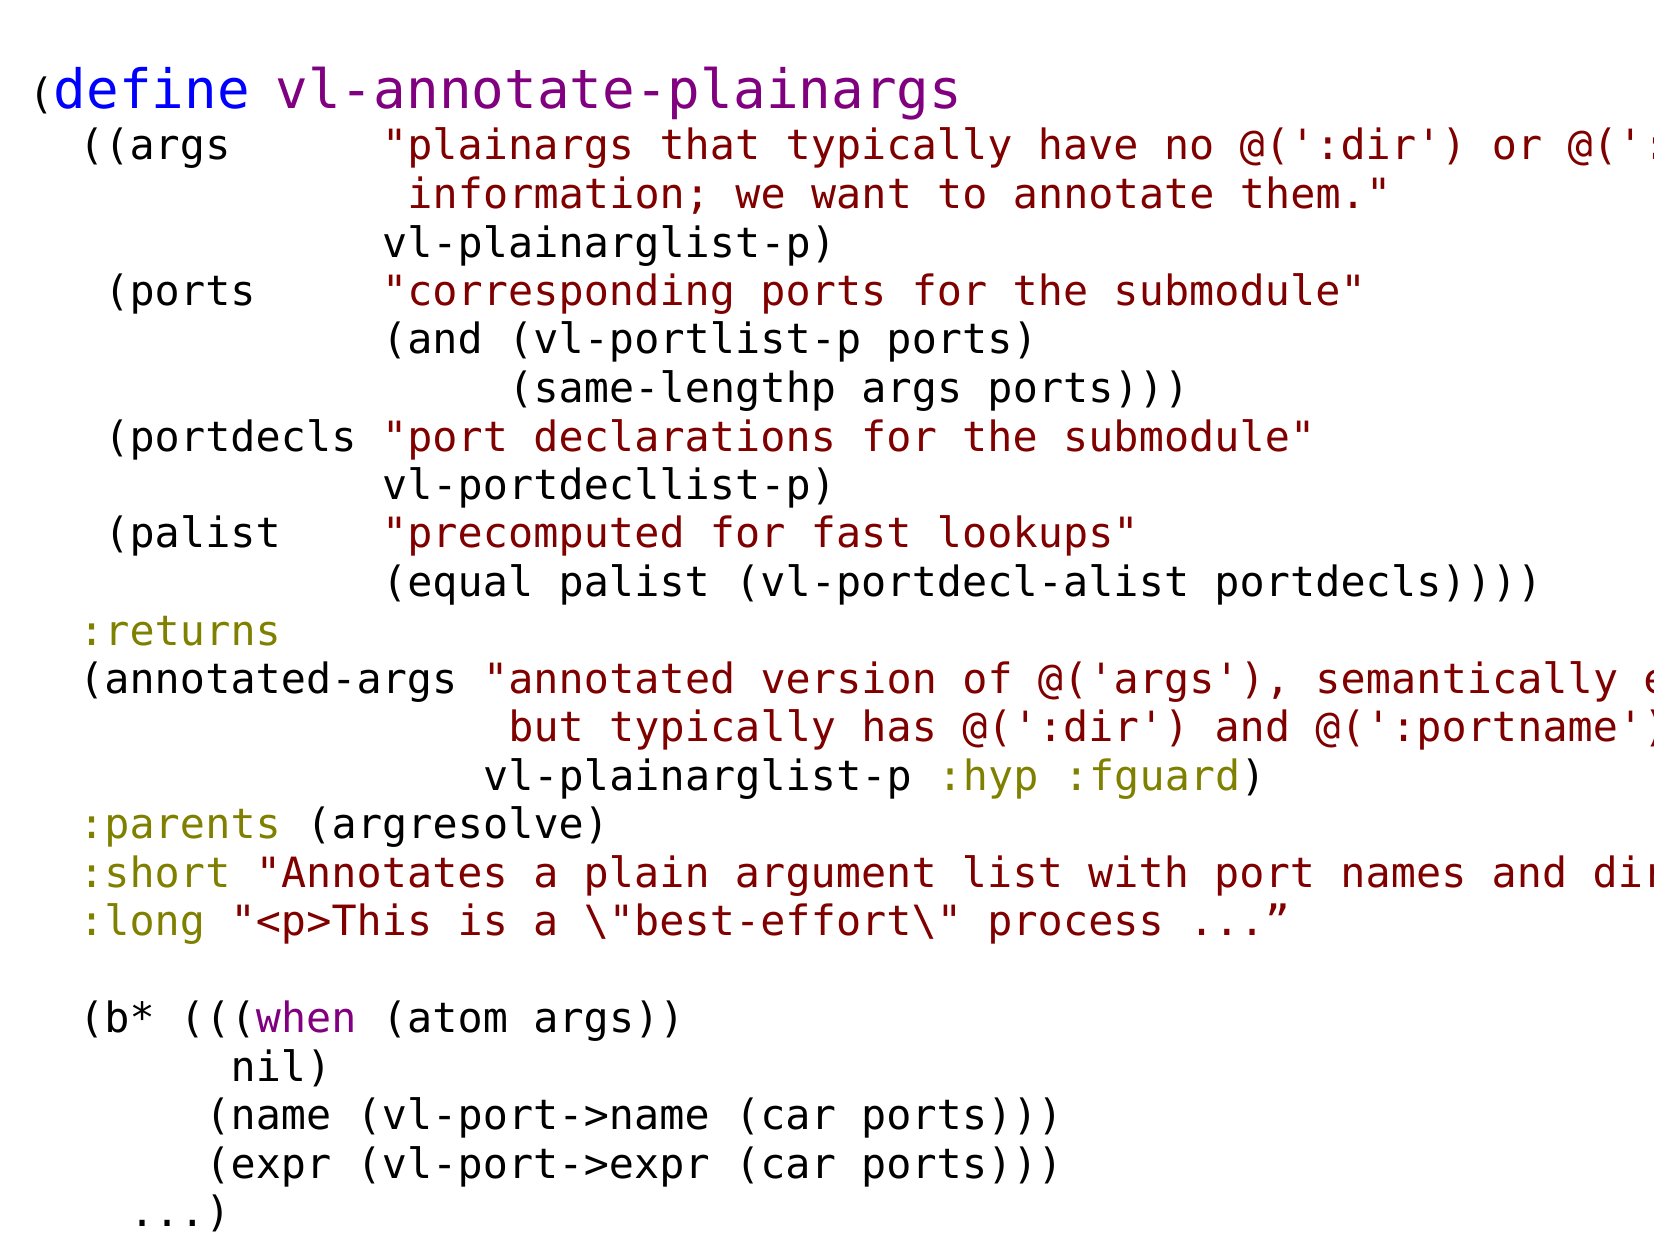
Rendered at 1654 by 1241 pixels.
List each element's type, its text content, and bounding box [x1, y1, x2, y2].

text_box (define vl-annotate-plainargs ((args "plainargs that typically have no @(':dir') or @(':portname') information; we want to annotate them." vl-plainarglist-p) (ports "corresponding ports for the submodule" (and (vl-portlist-p ports) (same-lengthp args ports))) (portdecls "port declarations for the submodule" vl-portdecllist-p) (palist "precomputed for fast lookups" (equal palist (vl-portdecl-alist portdecls)))) :returns (annotated-args "annotated version of @('args'), semantically equivalent but typically has @(':dir') and @(':portname') information." vl-plainarglist-p :hyp :fguard) :parents (argresolve) :short "Annotates a plain argument list with port names and directions." :long "<p>This is a \"best-effort\" process ...” (b* (((when (atom args)) nil) (name (vl-port->name (car ports))) (expr (vl-port->expr (car ports))) ...) [13, 2, 1654, 1241]
